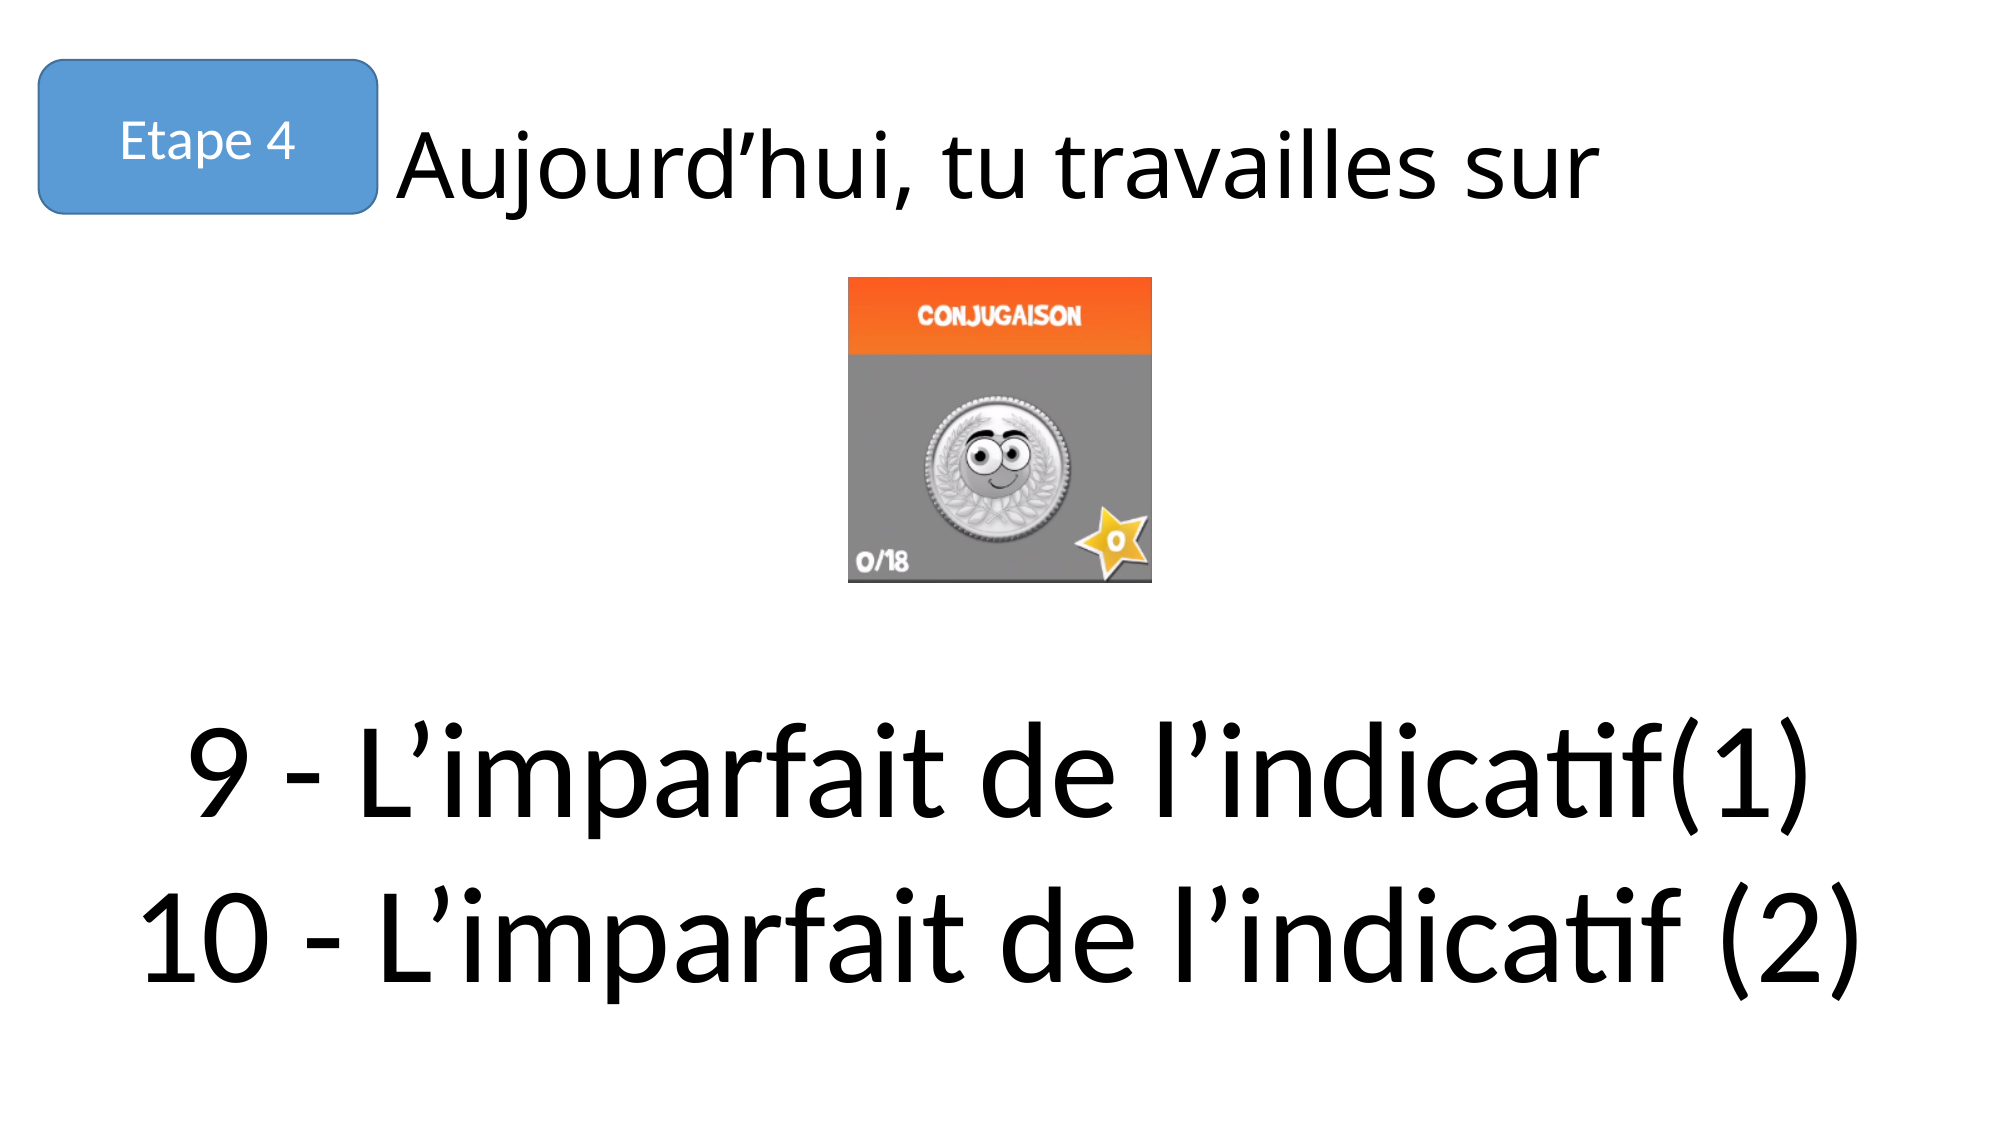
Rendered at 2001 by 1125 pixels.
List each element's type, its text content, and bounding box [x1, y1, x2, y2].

text_box 9 - L’imparfait de l’indicatif(1) 10 - L’imparfait de l’indicatif (2) [0, 672, 2000, 1022]
text_box Etape 4 [38, 59, 378, 214]
title Aujourd’hui, tu travailles sur [137, 59, 1863, 278]
picture [848, 277, 1152, 583]
